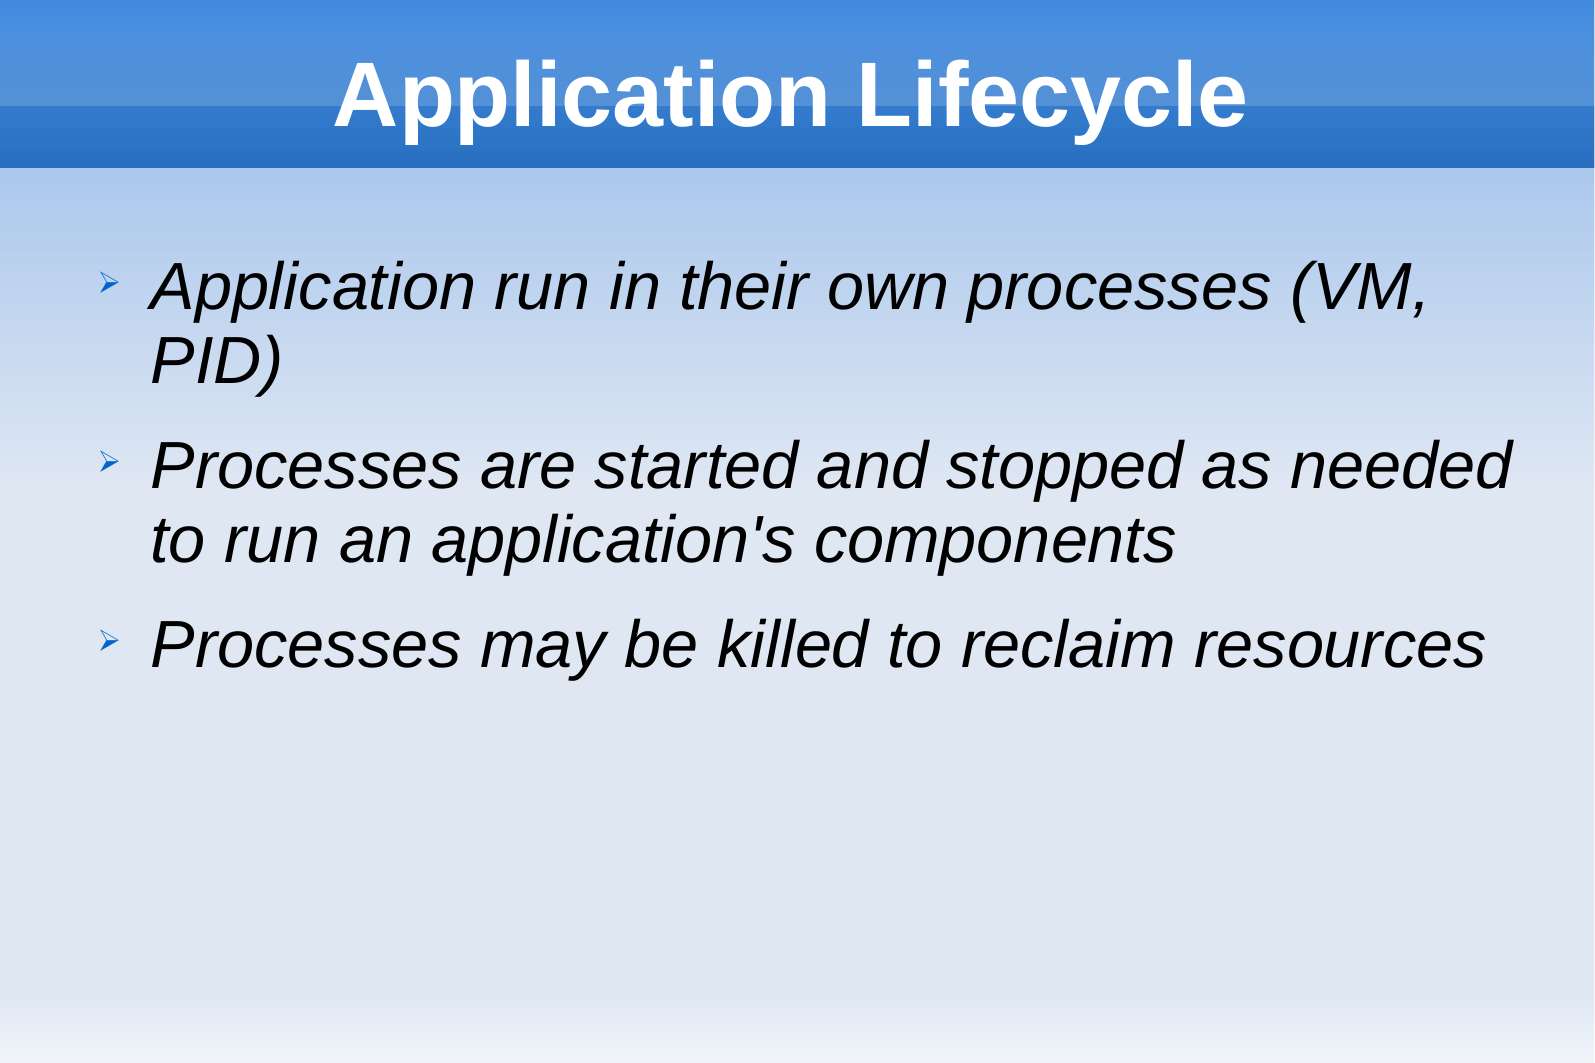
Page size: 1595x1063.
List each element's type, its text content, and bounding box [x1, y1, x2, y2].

list Application run in their own processes (VM, PID) Processes are started and stopped as needed to run an application's components Processes may be killed to reclaim resources [79, 248, 1515, 936]
title Application Lifecycle [74, 13, 1510, 177]
picture [0, 0, 1595, 1063]
